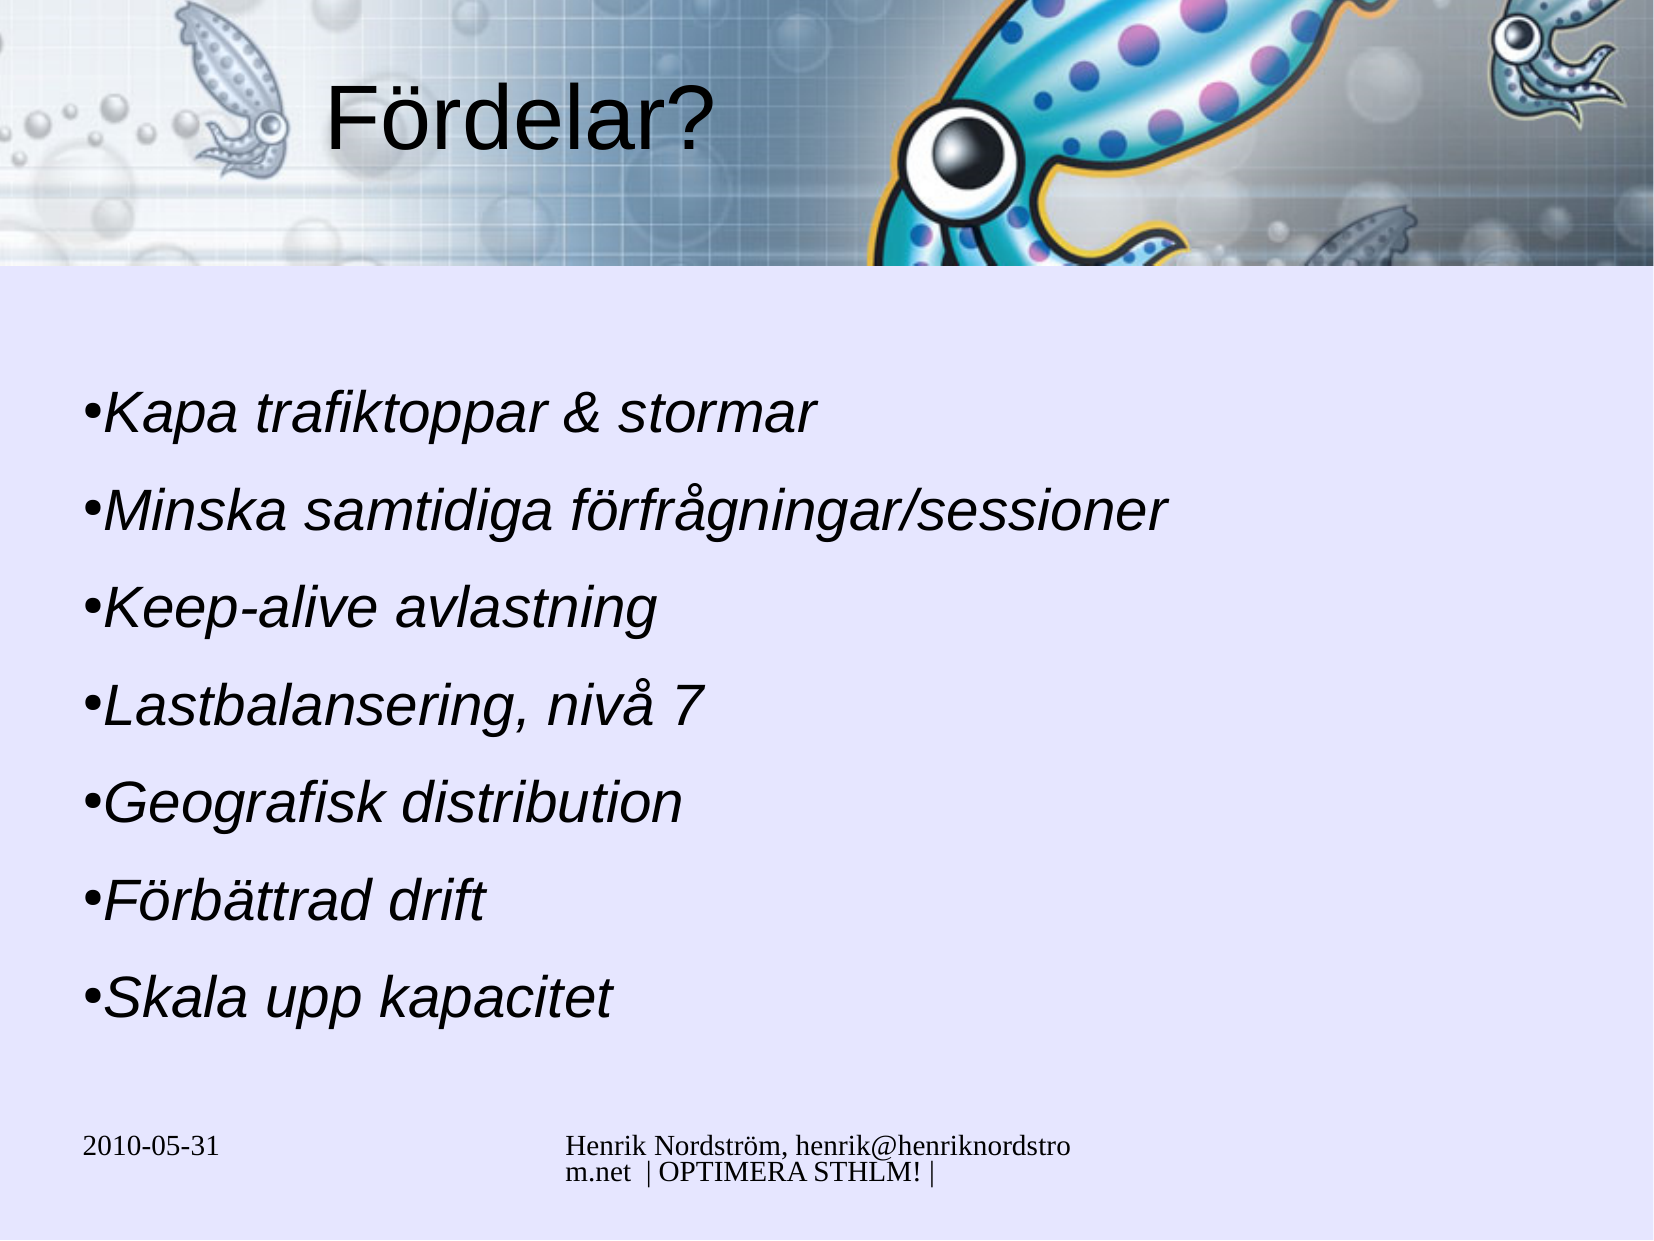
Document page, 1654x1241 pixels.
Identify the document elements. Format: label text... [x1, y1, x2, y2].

picture [0, 0, 1654, 266]
text_box Kapa trafiktoppar & stormar Minska samtidiga förfrågningar/sessioner Keep-alive avlastning Lastbalansering, nivå 7 Geografisk distribution Förbättrad drift Skala upp kapacitet [82, 49, 1571, 1109]
title Fördelar? [324, 29, 1565, 207]
